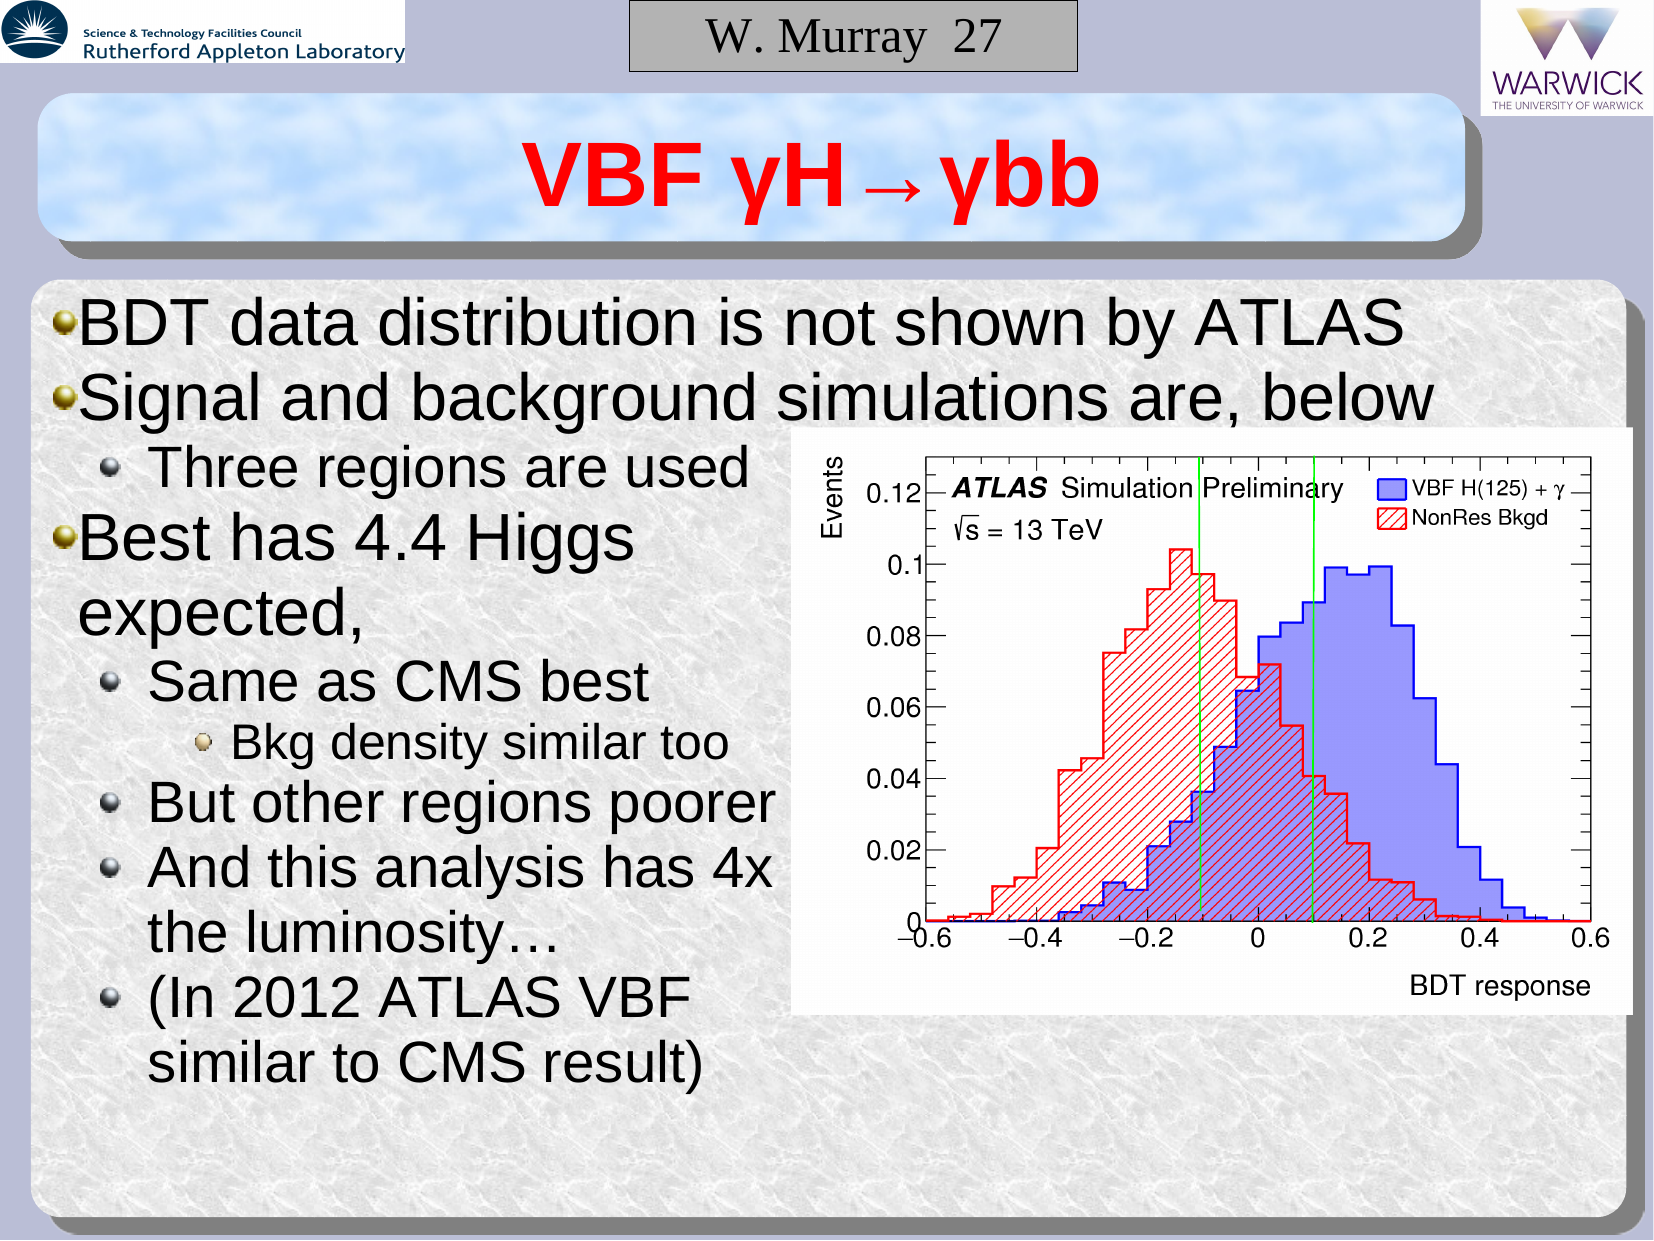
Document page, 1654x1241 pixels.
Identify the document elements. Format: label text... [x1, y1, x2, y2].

picture [1480, 0, 1654, 116]
picture [37, 93, 1452, 242]
picture [0, 0, 405, 63]
title VBF γH→γbb [90, 101, 1584, 249]
list BDT data distribution is not shown by ATLAS Signal and background simulations are, below Three regions are used Best has 4.4 Higgs expected, Same as CMS best Bkg density similar too But other regions poorer And this analysis has 4x the luminosity… (In 2012 ATLAS VBF similar to CMS result) [53, 285, 1592, 1241]
picture [30, 279, 1633, 1218]
